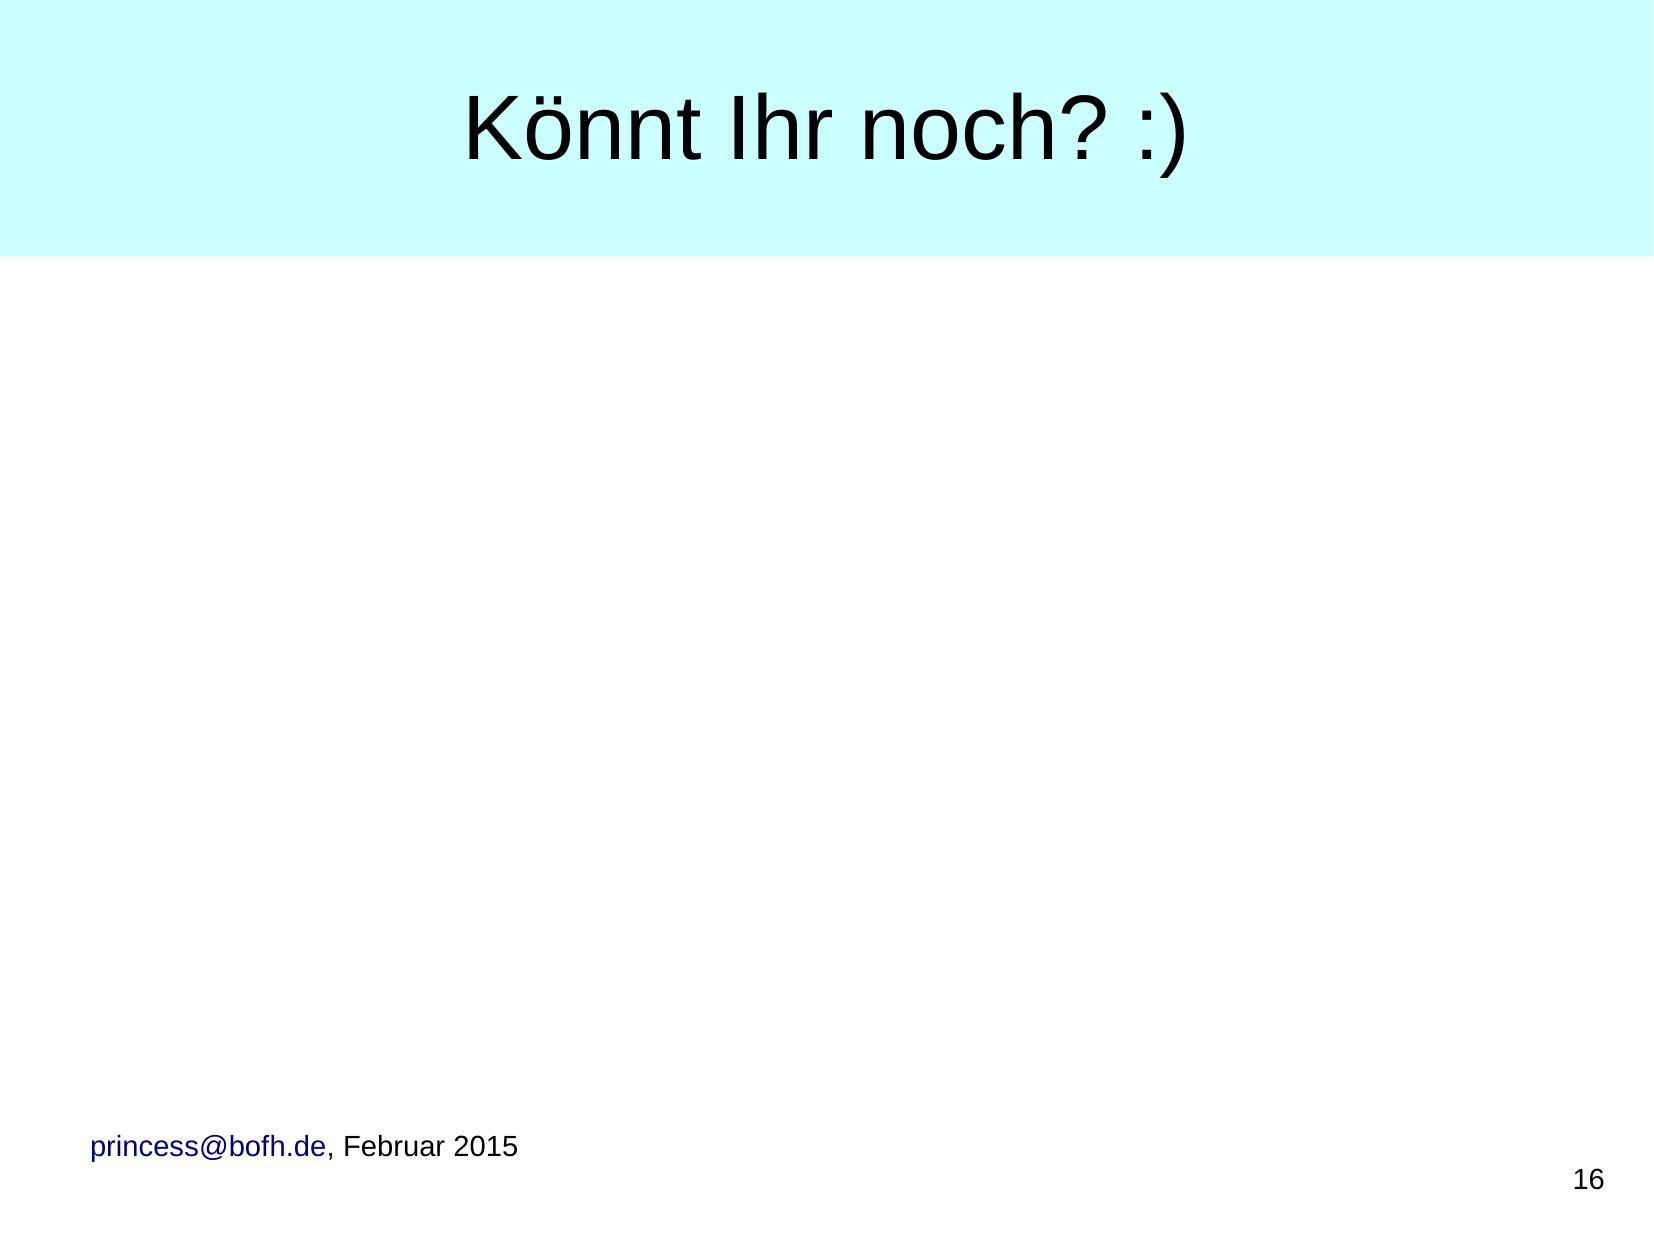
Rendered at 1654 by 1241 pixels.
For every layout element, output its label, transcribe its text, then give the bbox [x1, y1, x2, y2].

title Könnt Ihr noch? :) [0, 0, 1654, 257]
